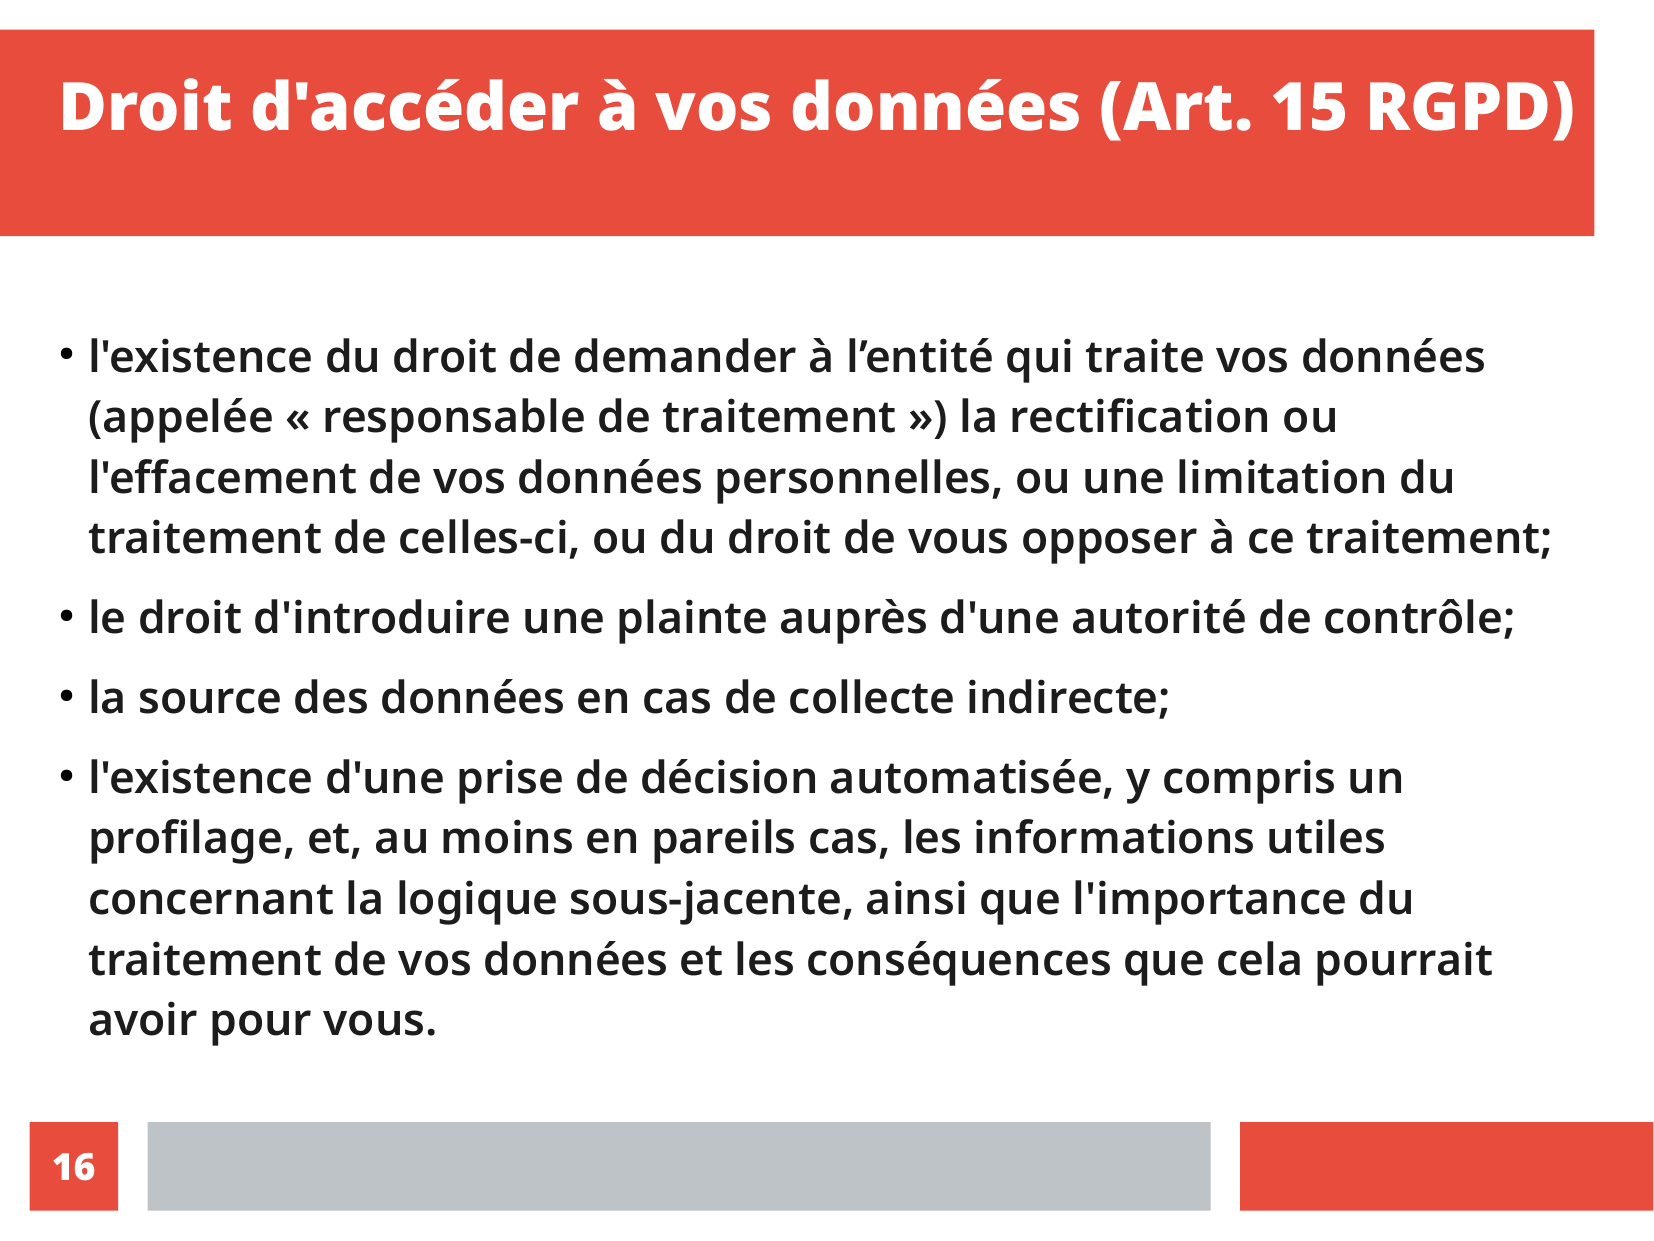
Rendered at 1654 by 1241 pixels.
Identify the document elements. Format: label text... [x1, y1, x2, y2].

title Droit d'accéder à vos données (Art. 15 RGPD) [59, 59, 1595, 207]
list l'existence du droit de demander à l’entité qui traite vos données (appelée « responsable de traitement ») la rectification ou l'effacement de vos données personnelles, ou une limitation du traitement de celles-ci, ou du droit de vous opposer à ce traitement; le droit d'introduire une plainte auprès d'une autorité de contrôle; la source des données en cas de collecte indirecte; l'existence d'une prise de décision automatisée, y compris un profilage, et, au moins en pareils cas, les informations utiles concernant la logique sous-jacente, ainsi que l'importance du traitement de vos données et les conséquences que cela pourrait avoir pour vous. [59, 324, 1565, 1093]
